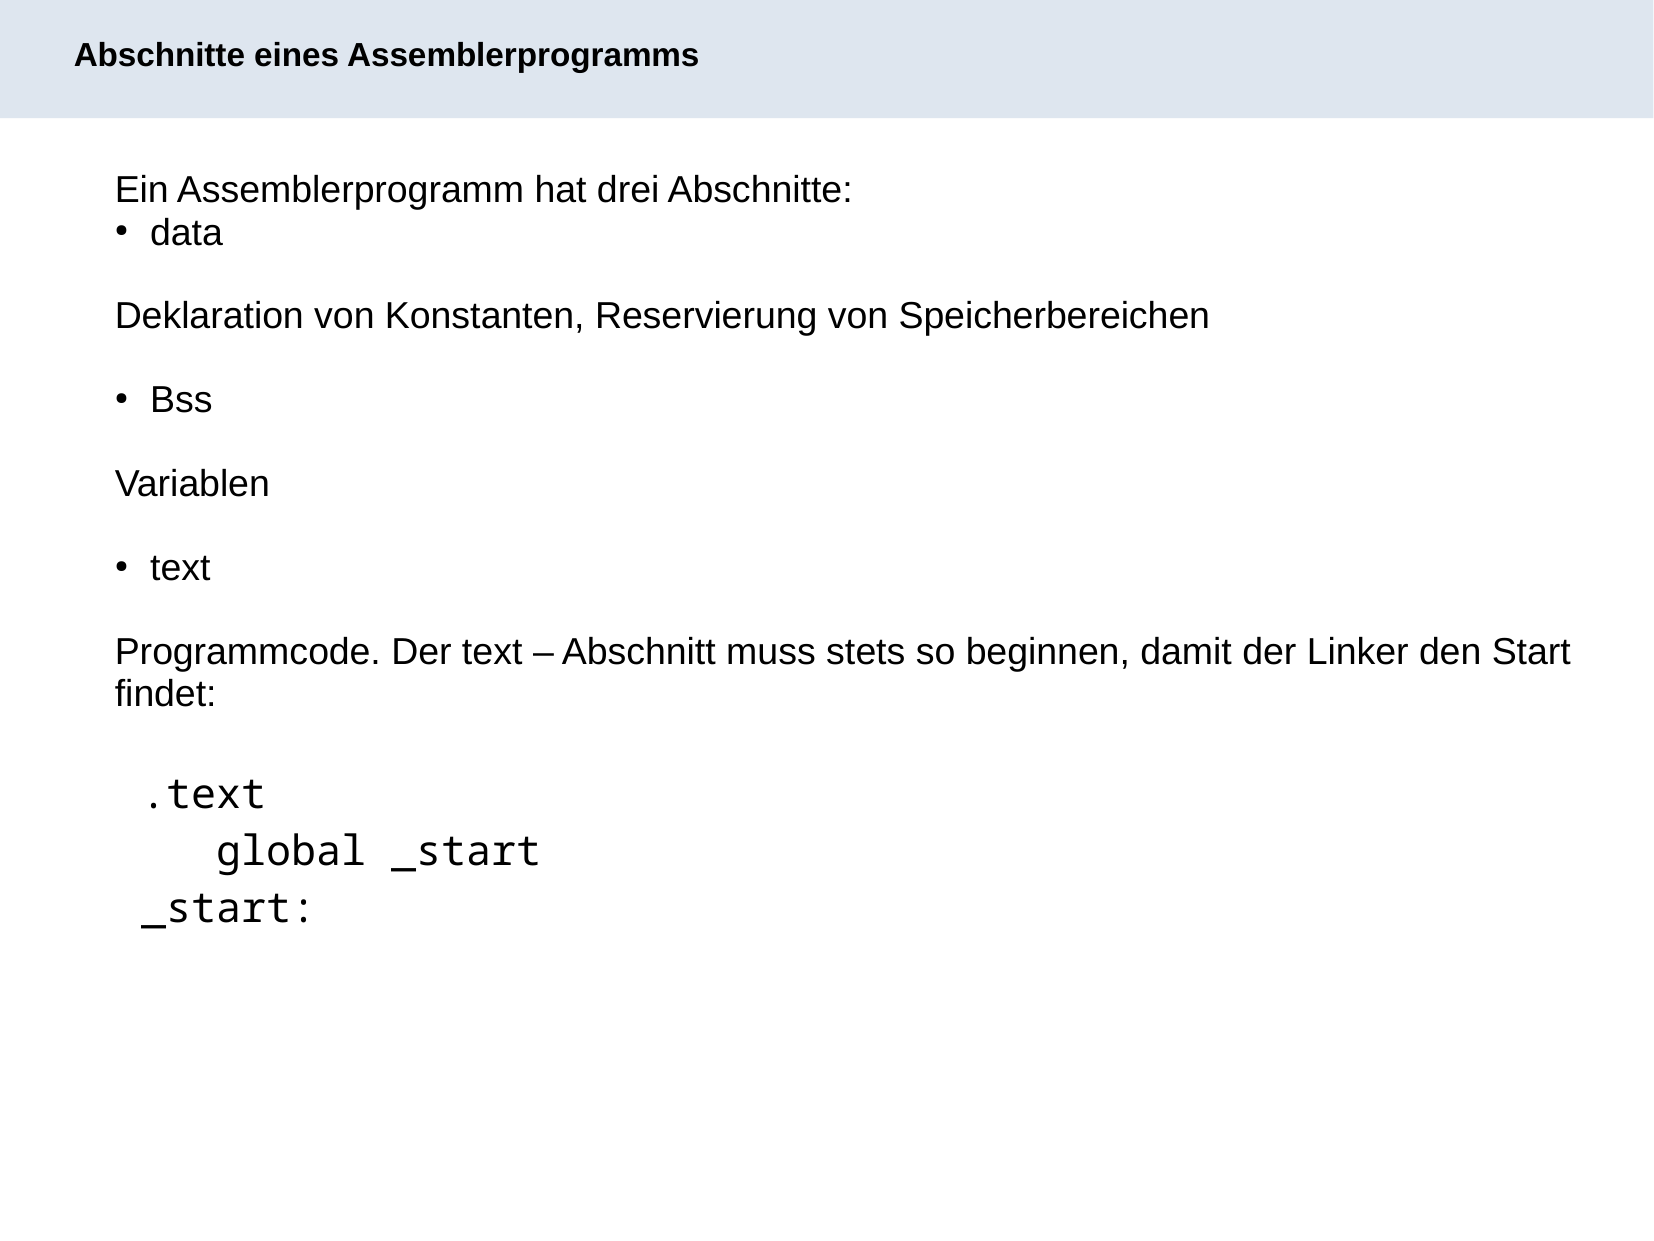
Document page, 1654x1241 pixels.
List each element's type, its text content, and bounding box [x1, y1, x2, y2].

text_box Ein Assemblerprogramm hat drei Abschnitte: data Deklaration von Konstanten, Reservierung von Speicherbereichen Bss Variablen text Programmcode. Der text – Abschnitt muss stets so beginnen, damit der Linker den Start findet: [100, 161, 1587, 807]
text_box Abschnitte eines Assemblerprogramms [59, 29, 1565, 82]
text_box .text global _start _start: [126, 756, 661, 903]
